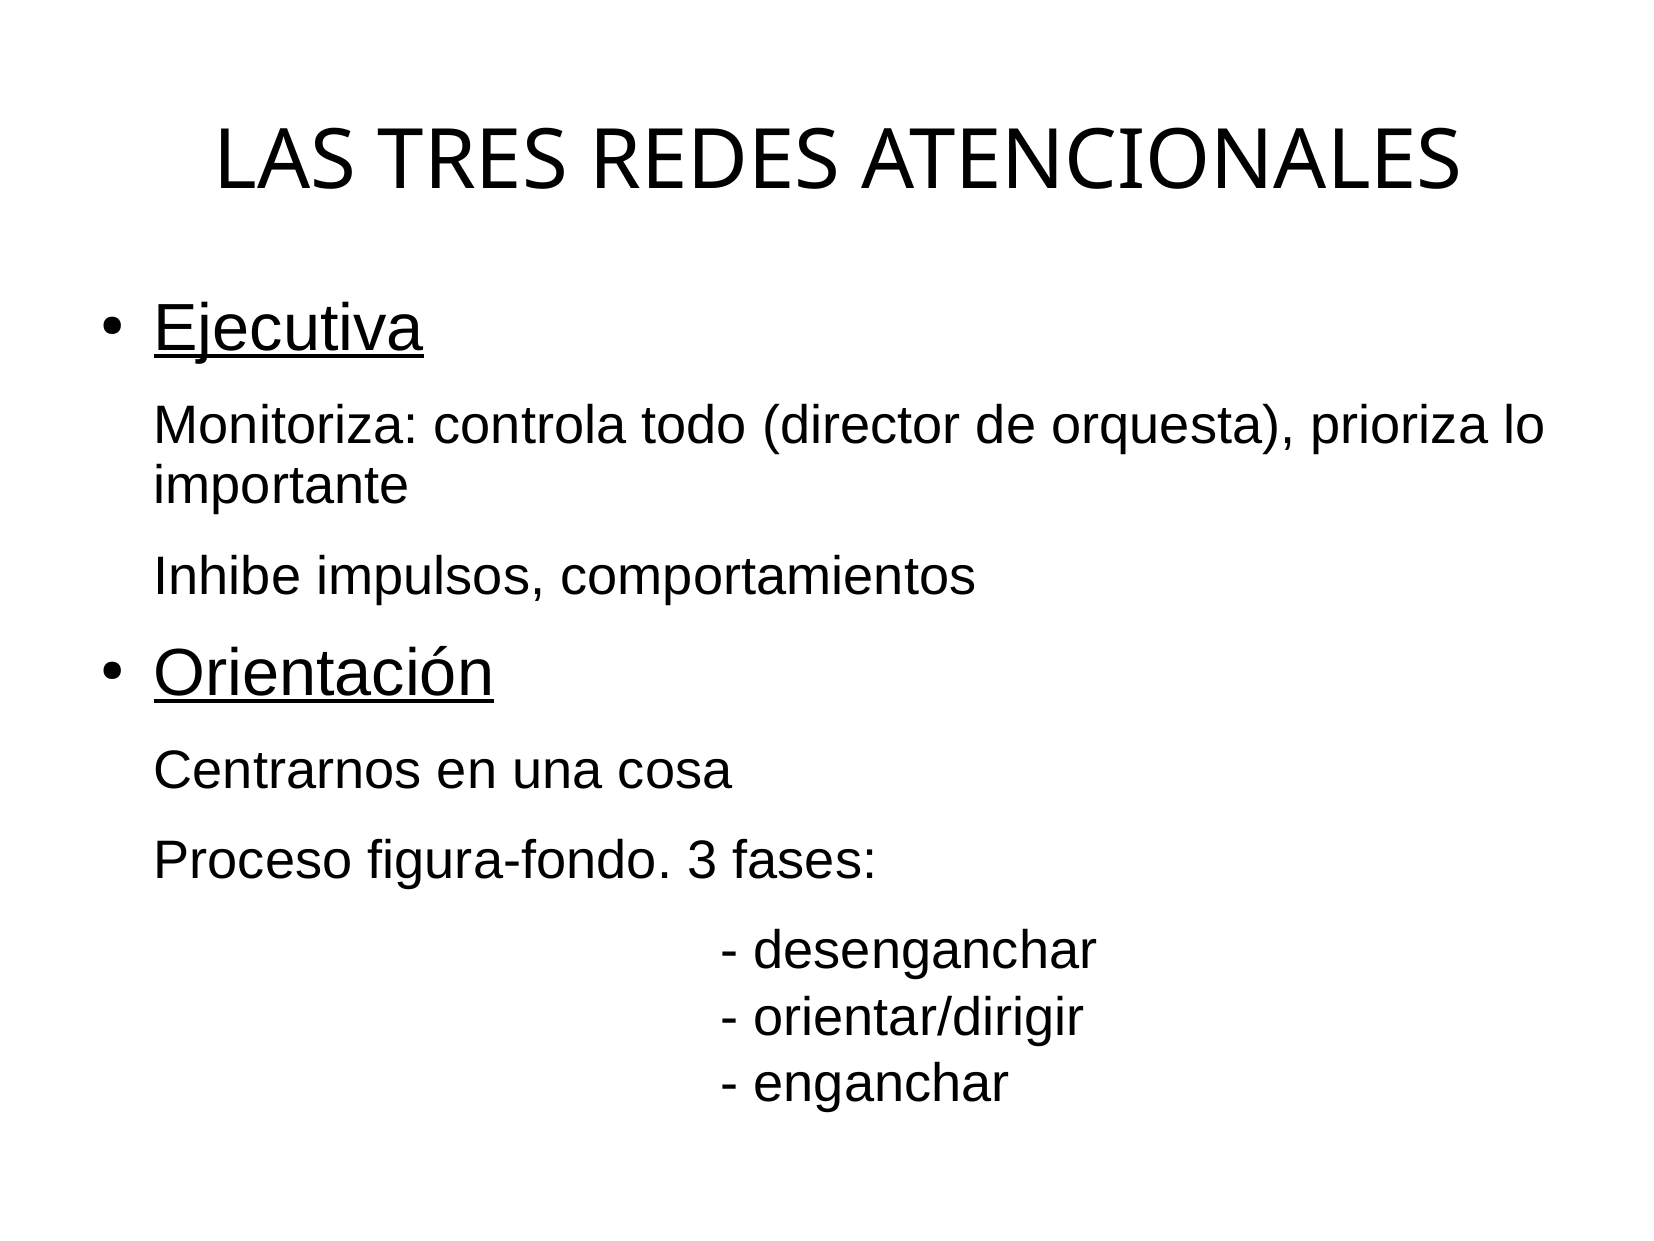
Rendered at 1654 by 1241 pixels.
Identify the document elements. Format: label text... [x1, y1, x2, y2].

title LAS TRES REDES ATENCIONALES [94, 52, 1583, 260]
list Ejecutiva Monitoriza: controla todo (director de orquesta), prioriza lo importante Inhibe impulsos, comportamientos Orientación Centrarnos en una cosa Proceso figura-fondo. 3 fases: - desenganchar - orientar/dirigir - enganchar [82, 290, 1571, 1241]
